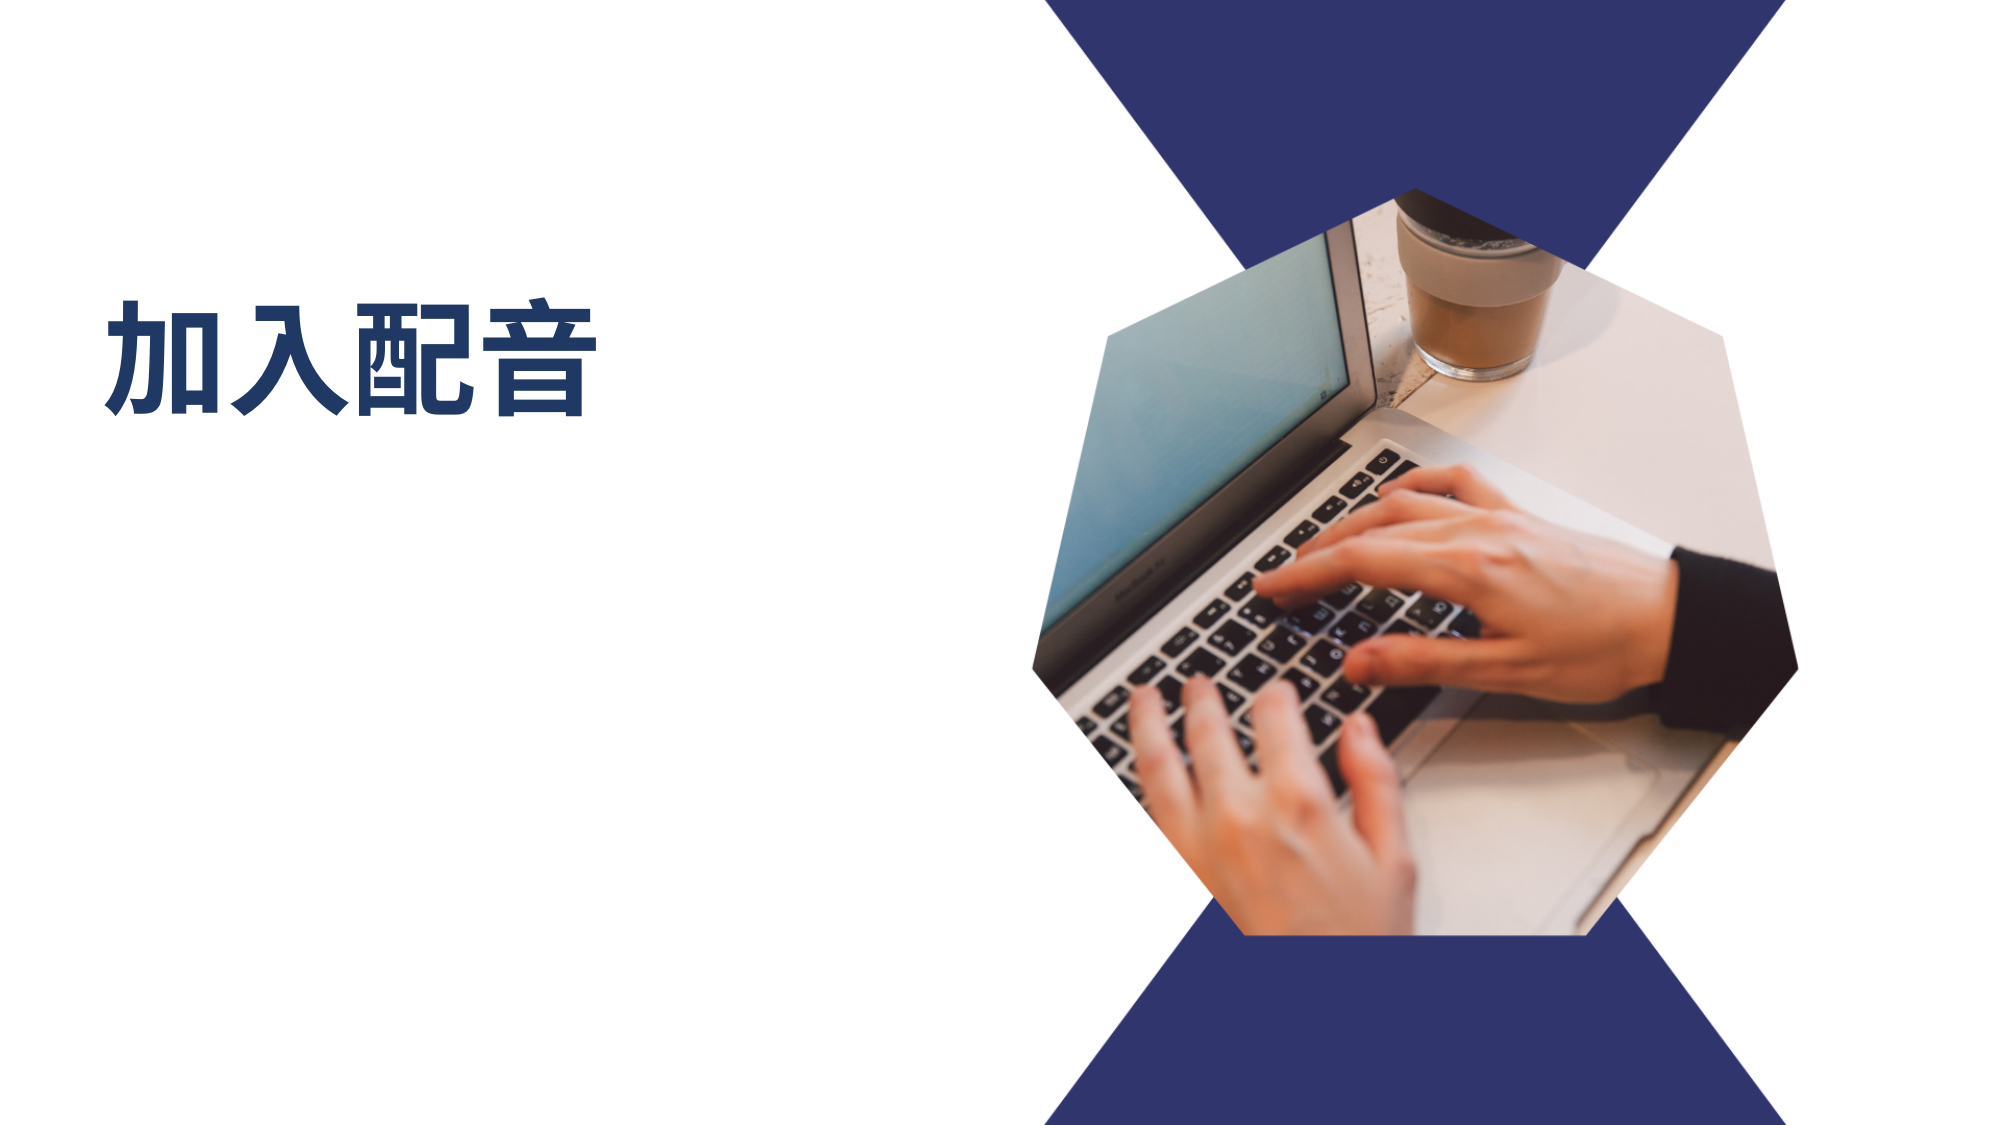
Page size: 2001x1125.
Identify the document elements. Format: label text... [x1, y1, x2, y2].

title 加入配音 [87, 86, 1053, 441]
picture [0, 0, 2001, 1125]
